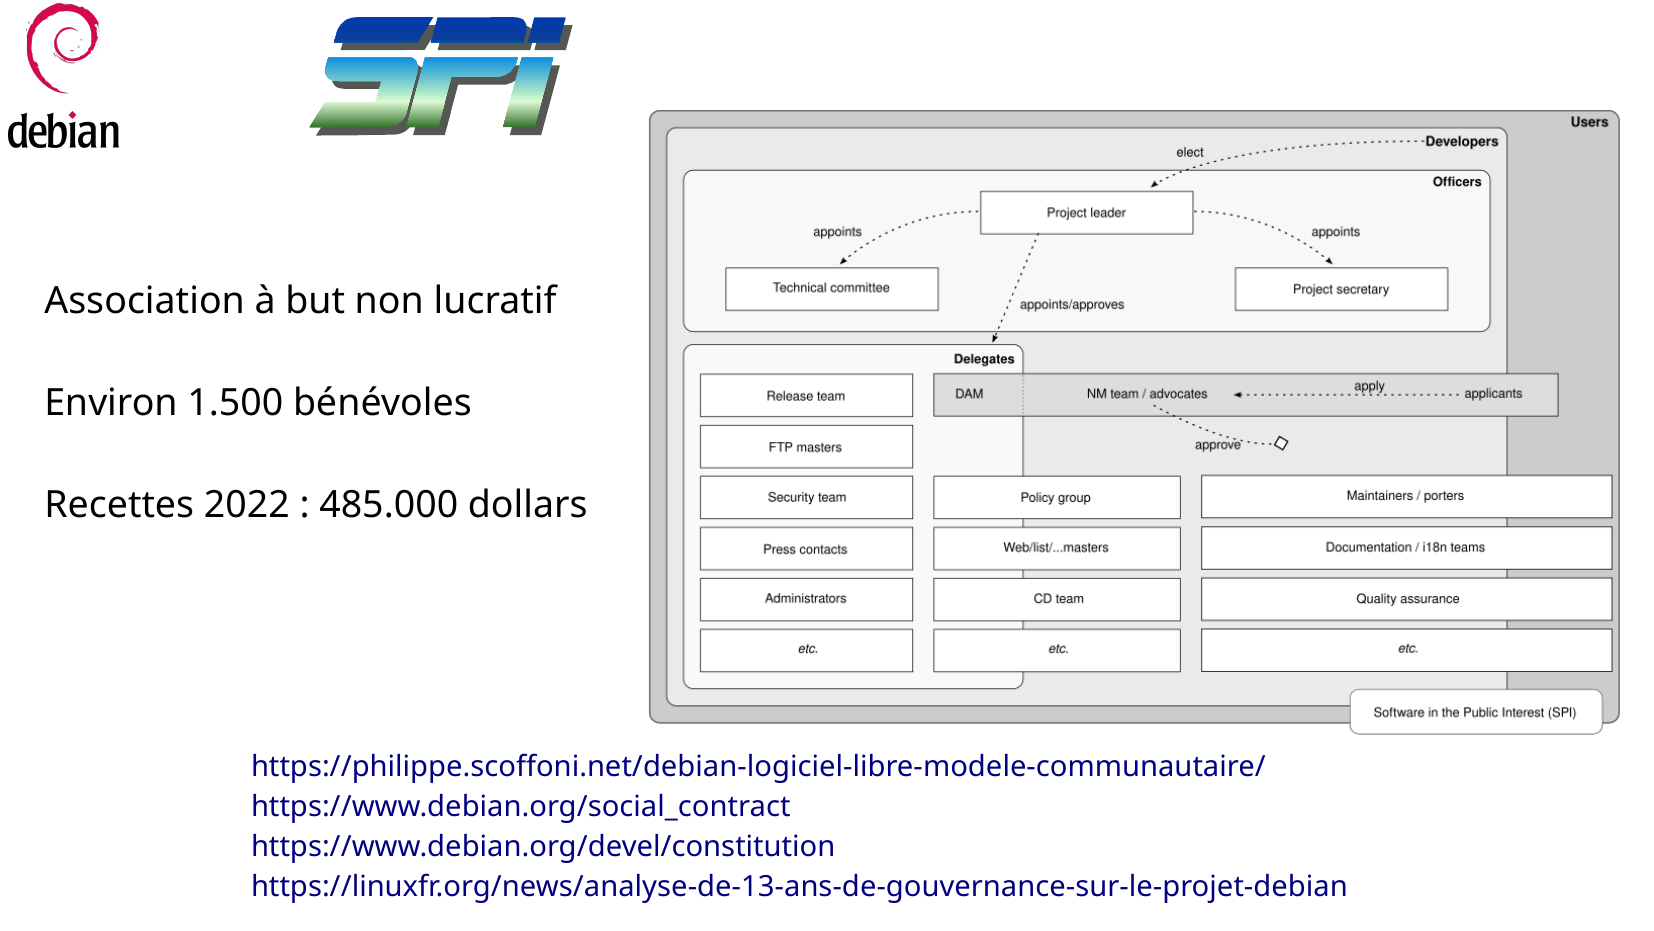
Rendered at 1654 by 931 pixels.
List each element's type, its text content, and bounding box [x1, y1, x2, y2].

text_box Association à but non lucratif Environ 1.500 bénévoles Recettes 2022 : 485.000 dollars [29, 265, 619, 856]
picture [297, 9, 591, 148]
text_box https://philippe.scoffoni.net/debian-logiciel-libre-modele-communautaire/ https://www.debian.org/social_contract https://www.debian.org/devel/constitution https://linuxfr.org/news/analyse-de-13-ans-de-gouvernance-sur-le-projet-debian [236, 738, 1565, 931]
picture [619, 88, 1654, 754]
picture [8, 2, 119, 148]
